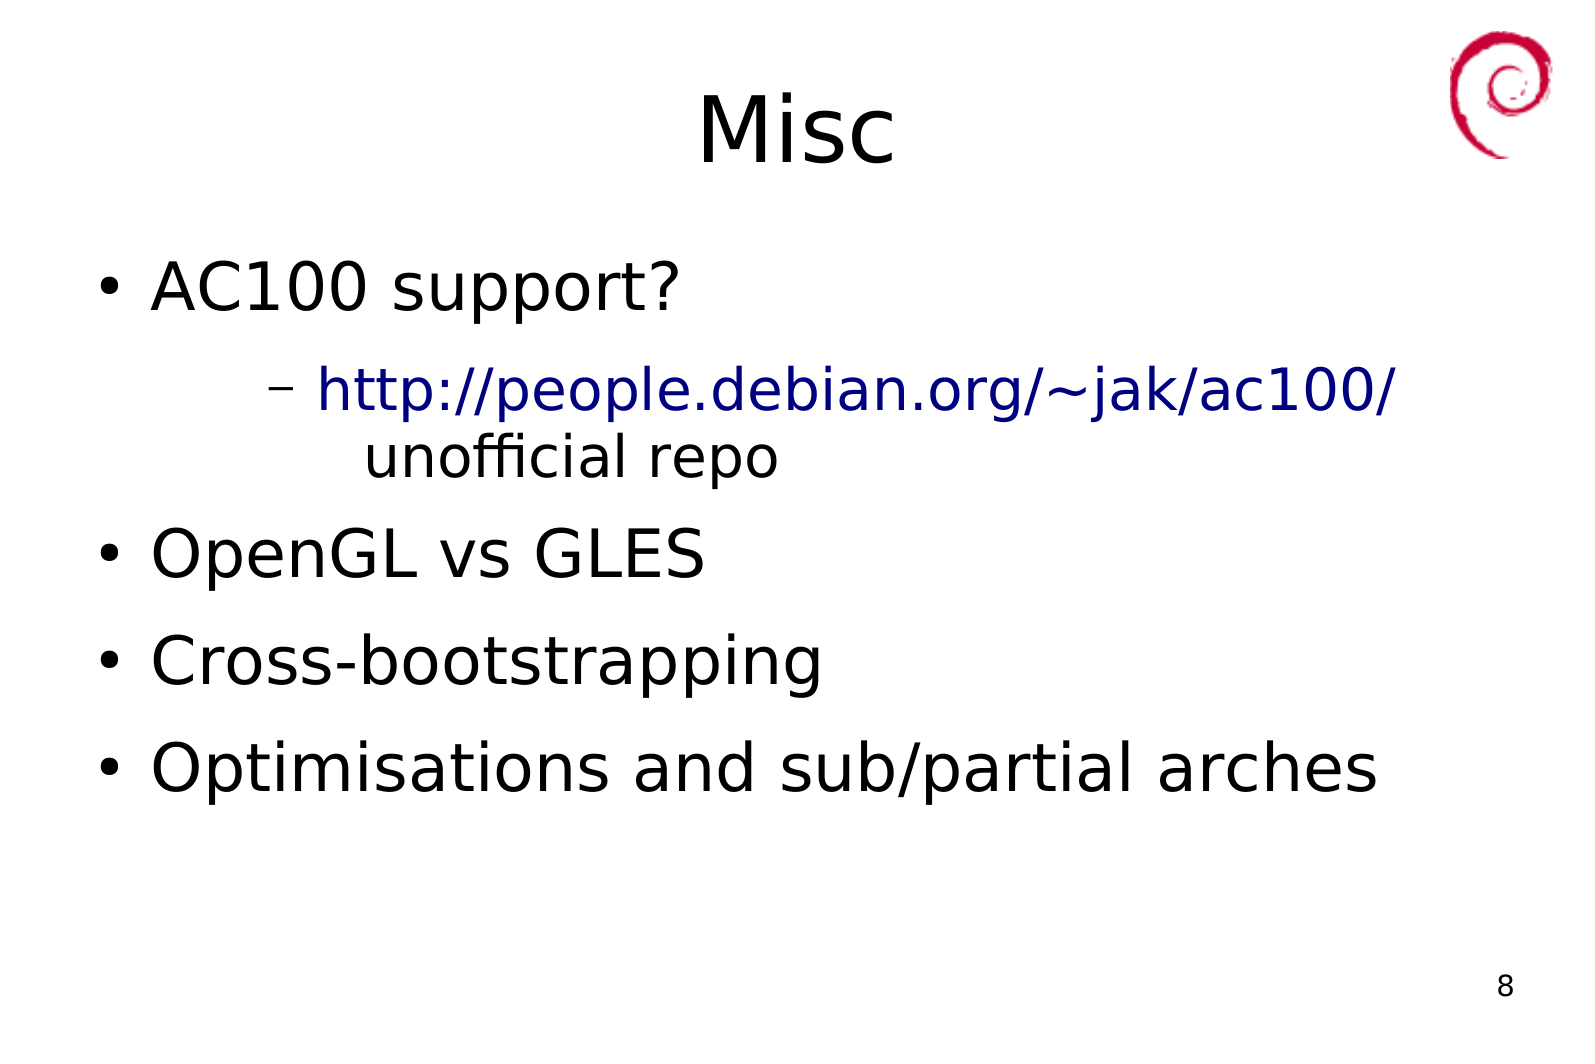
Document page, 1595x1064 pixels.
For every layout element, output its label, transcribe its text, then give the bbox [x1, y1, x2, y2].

picture [1450, 31, 1555, 159]
title Misc [79, 49, 1515, 213]
list AC100 support? http://people.debian.org/~jak/ac100/ unofficial repo OpenGL vs GLES Cross-bootstrapping Optimisations and sub/partial arches [79, 248, 1515, 936]
